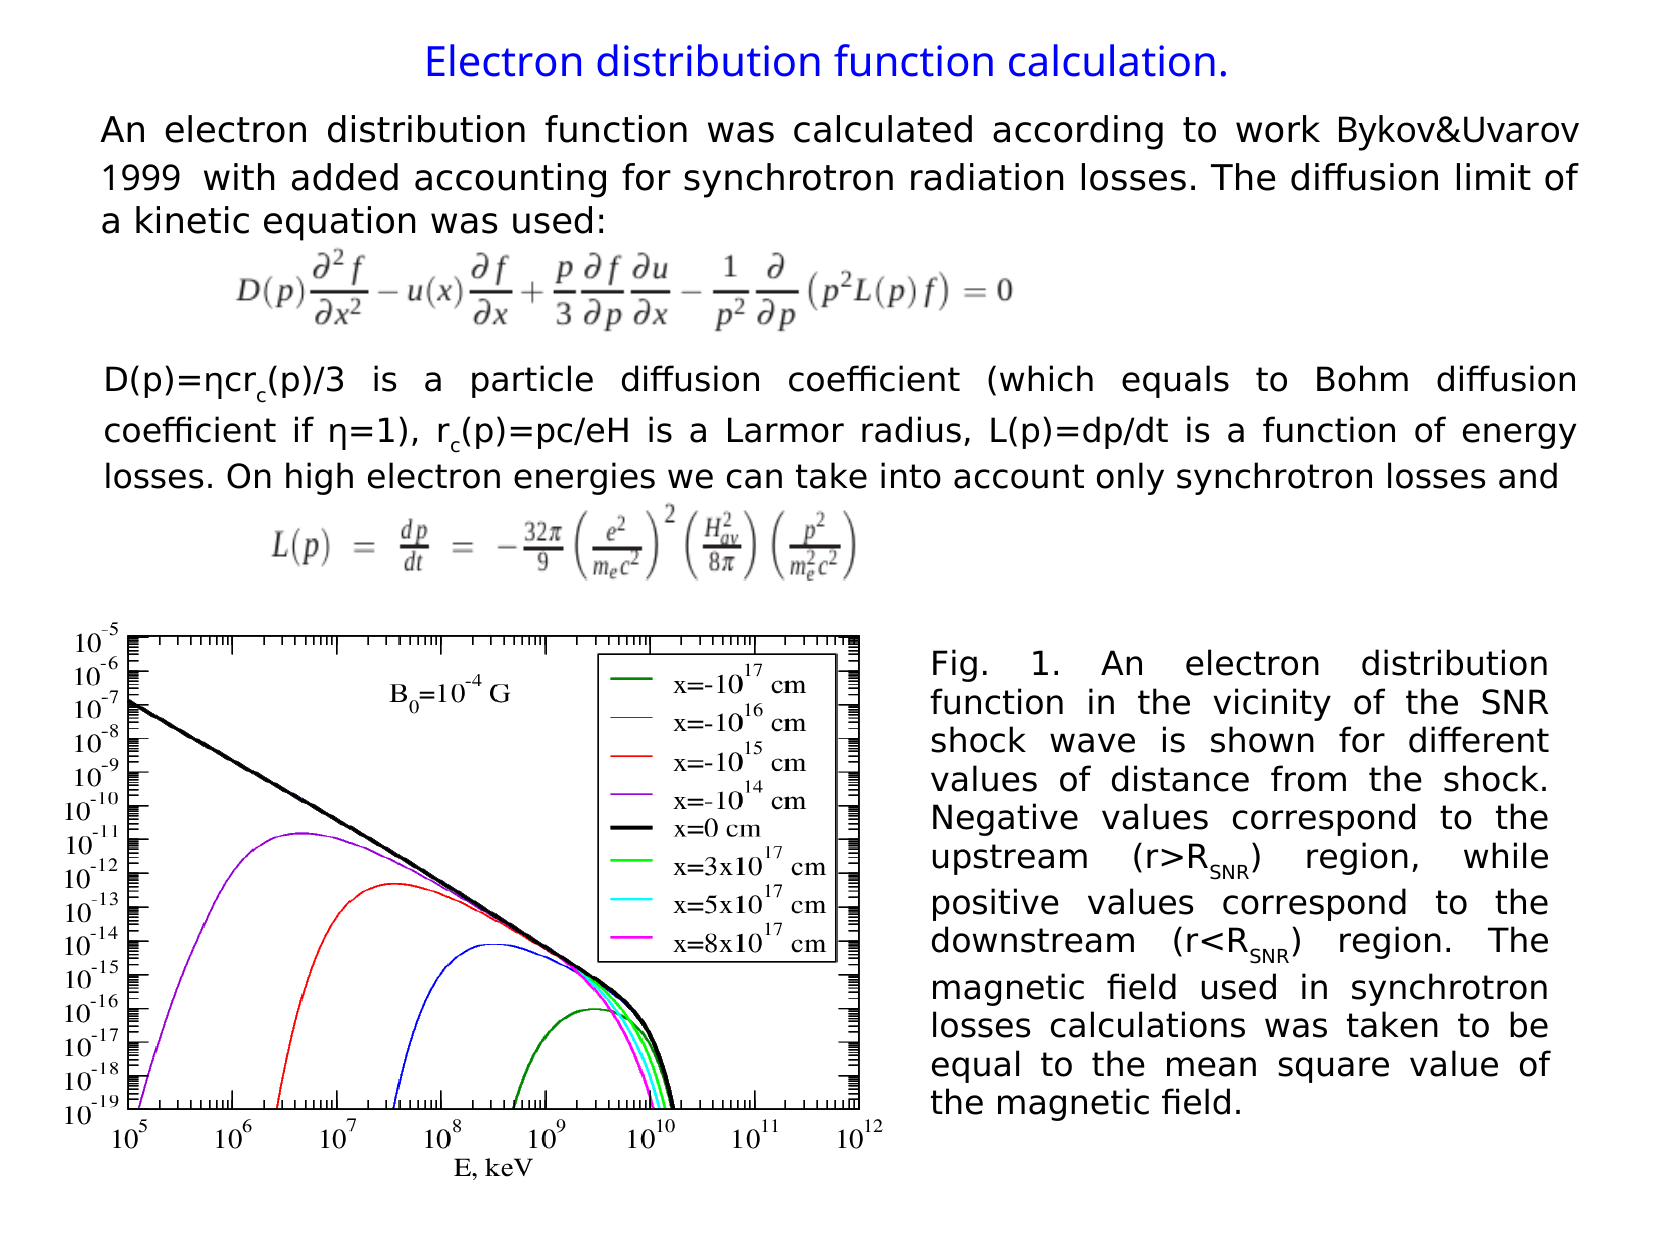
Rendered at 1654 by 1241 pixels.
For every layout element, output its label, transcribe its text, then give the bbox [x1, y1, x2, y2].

picture [59, 620, 886, 1182]
picture [206, 238, 1034, 348]
subtitle An electron distribution function was calculated according to work Bykov&Uvarov 1999 with added accounting for synchrotron radiation losses. The diffusion limit of a kinetic equation was used: [29, 121, 1580, 238]
picture [261, 501, 857, 581]
text_box D(p)=ηcrc(p)/3 is a particle diffusion coefficient (which equals to Bohm diffusion coefficient if η=1), rc(p)=pc/eH is a Larmor radius, L(p)=dp/dt is a function of energy losses. On high electron energies we can take into account only synchrotron losses and [88, 348, 1595, 496]
text_box Fig. 1. An electron distribution function in the vicinity of the SNR shock wave is shown for different values of distance from the shock. Negative values correspond to the upstream (r>RSNR) region, while positive values correspond to the downstream (r<RSNR) region. The magnetic field used in synchrotron losses calculations was taken to be equal to the mean square value of the magnetic field. [915, 637, 1565, 1130]
title Electron distribution function calculation. [29, 0, 1625, 121]
